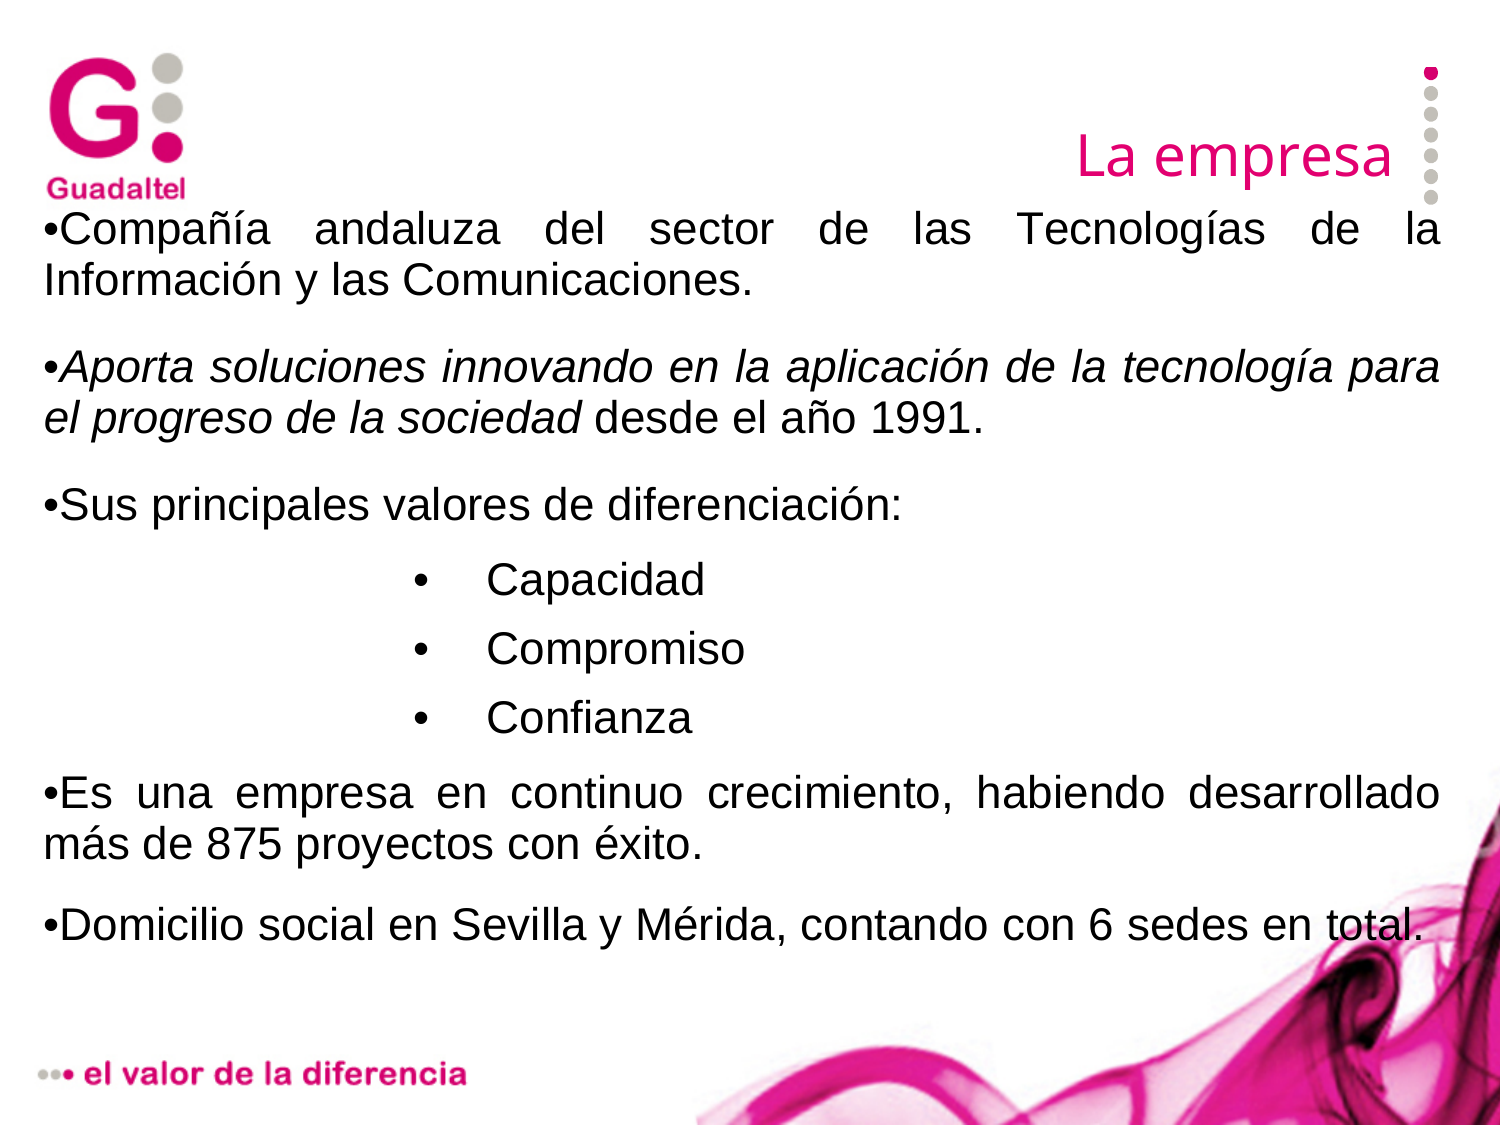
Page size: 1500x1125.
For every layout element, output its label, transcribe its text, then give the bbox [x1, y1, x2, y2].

text_box La empresa [873, 107, 1409, 190]
picture [0, 0, 1500, 1125]
text_box Compañía andaluza del sector de las Tecnologías de la Información y las Comunicaciones. Aporta soluciones innovando en la aplicación de la tecnología para el progreso de la sociedad desde el año 1991. Sus principales valores de diferenciación: Capacidad Compromiso Confianza Es una empresa en continuo crecimiento, habiendo desarrollado más de 875 proyectos con éxito. Domicilio social en Sevilla y Mérida, contando con 6 sedes en total. [29, 195, 1457, 958]
